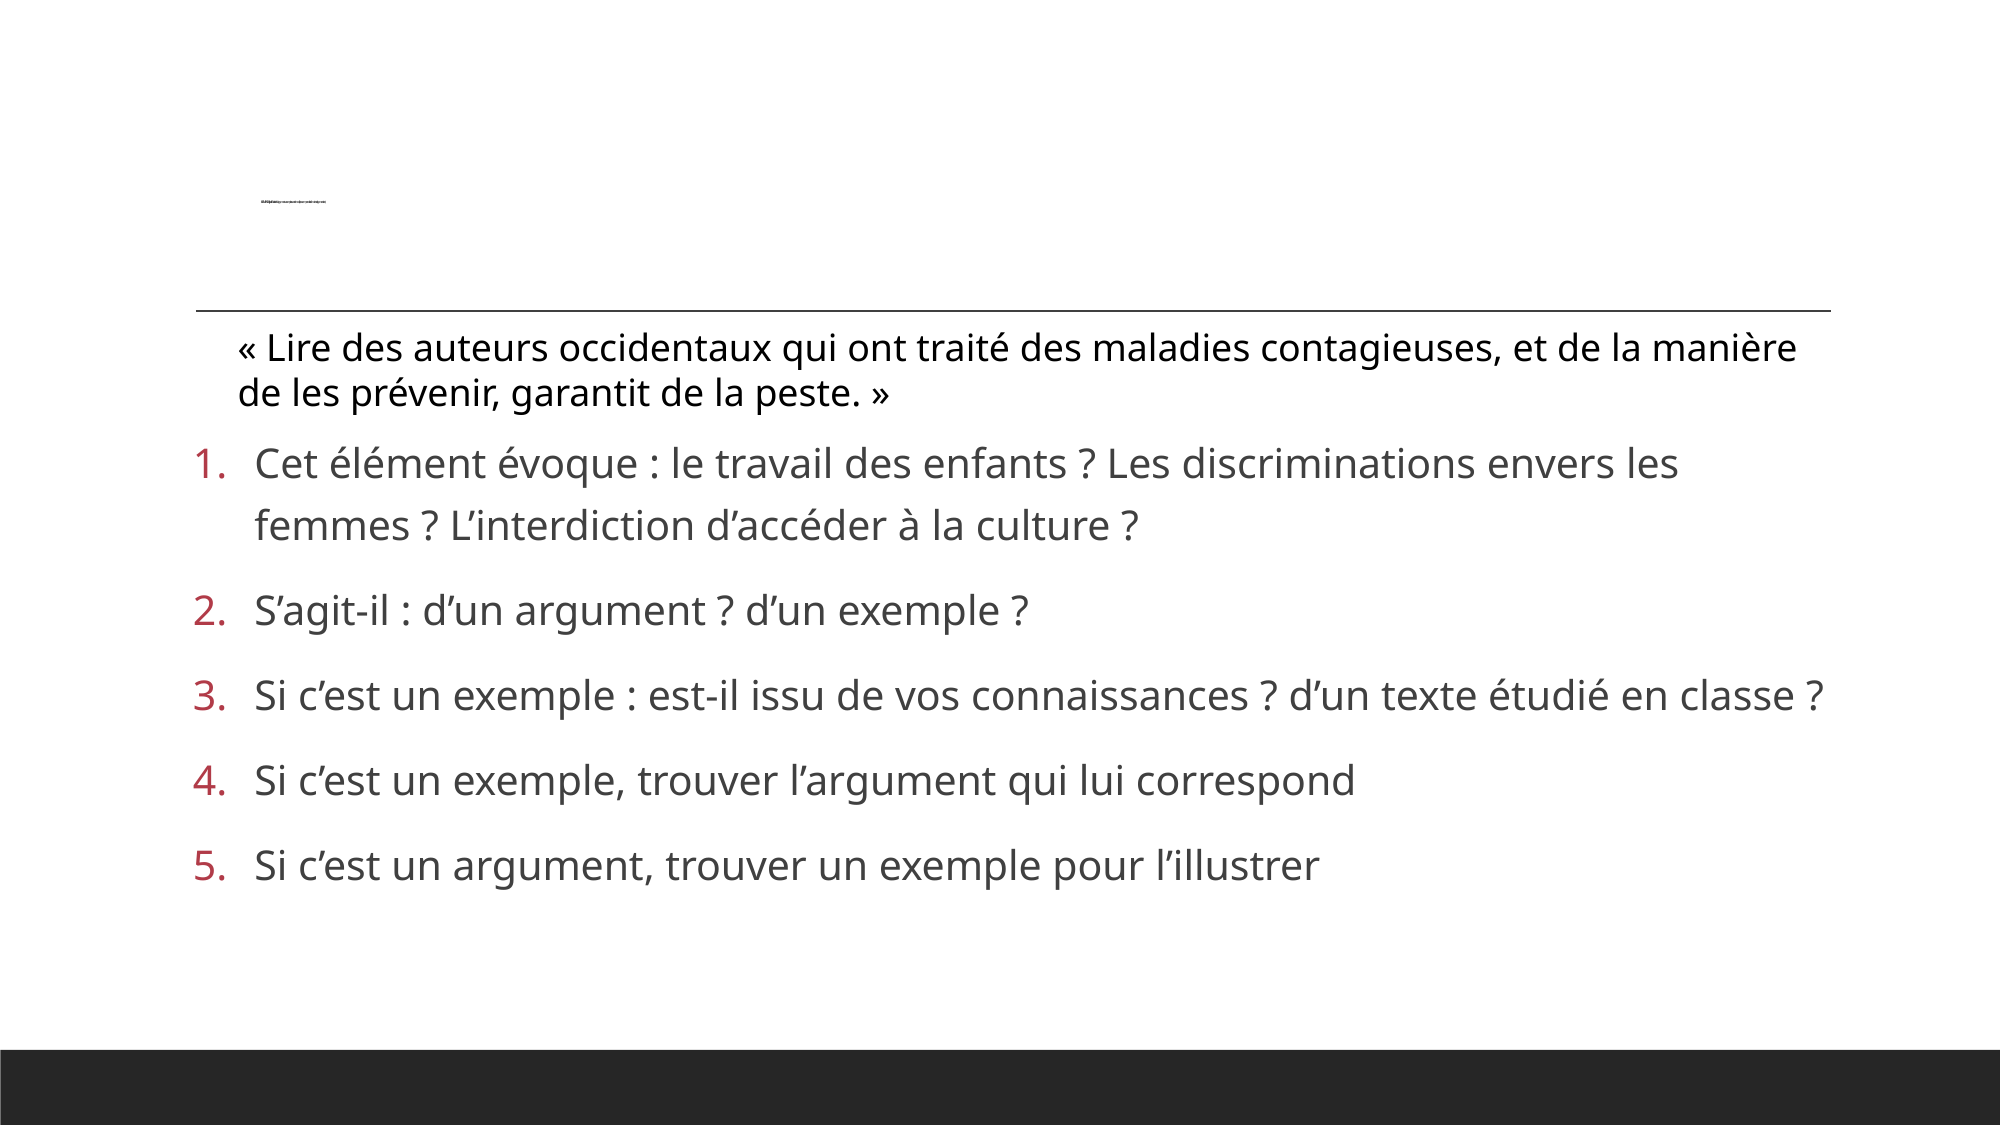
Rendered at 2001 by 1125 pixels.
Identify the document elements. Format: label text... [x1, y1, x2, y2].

text_box Cet élément évoque : le travail des enfants ? Les discriminations envers les femmes ? L’interdiction d’accéder à la culture ? S’agit-il : d’un argument ? d’un exemple ? Si c’est un exemple : est-il issu de vos connaissances ? d’un texte étudié en classe ? Si c’est un exemple, trouver l’argument qui lui correspond Si c’est un argument, trouver un exemple pour l’illustrer [192, 422, 1830, 963]
text_box « Lire des auteurs occidentaux qui ont traité des maladies contagieuses, et de la manière de les prévenir, garantit de la peste. » [222, 316, 1845, 421]
text_box ELEMENT de justification 0 (argument ou exemple servant de modèle pour comprendre la démarche d’argumentation) [246, 177, 1764, 212]
